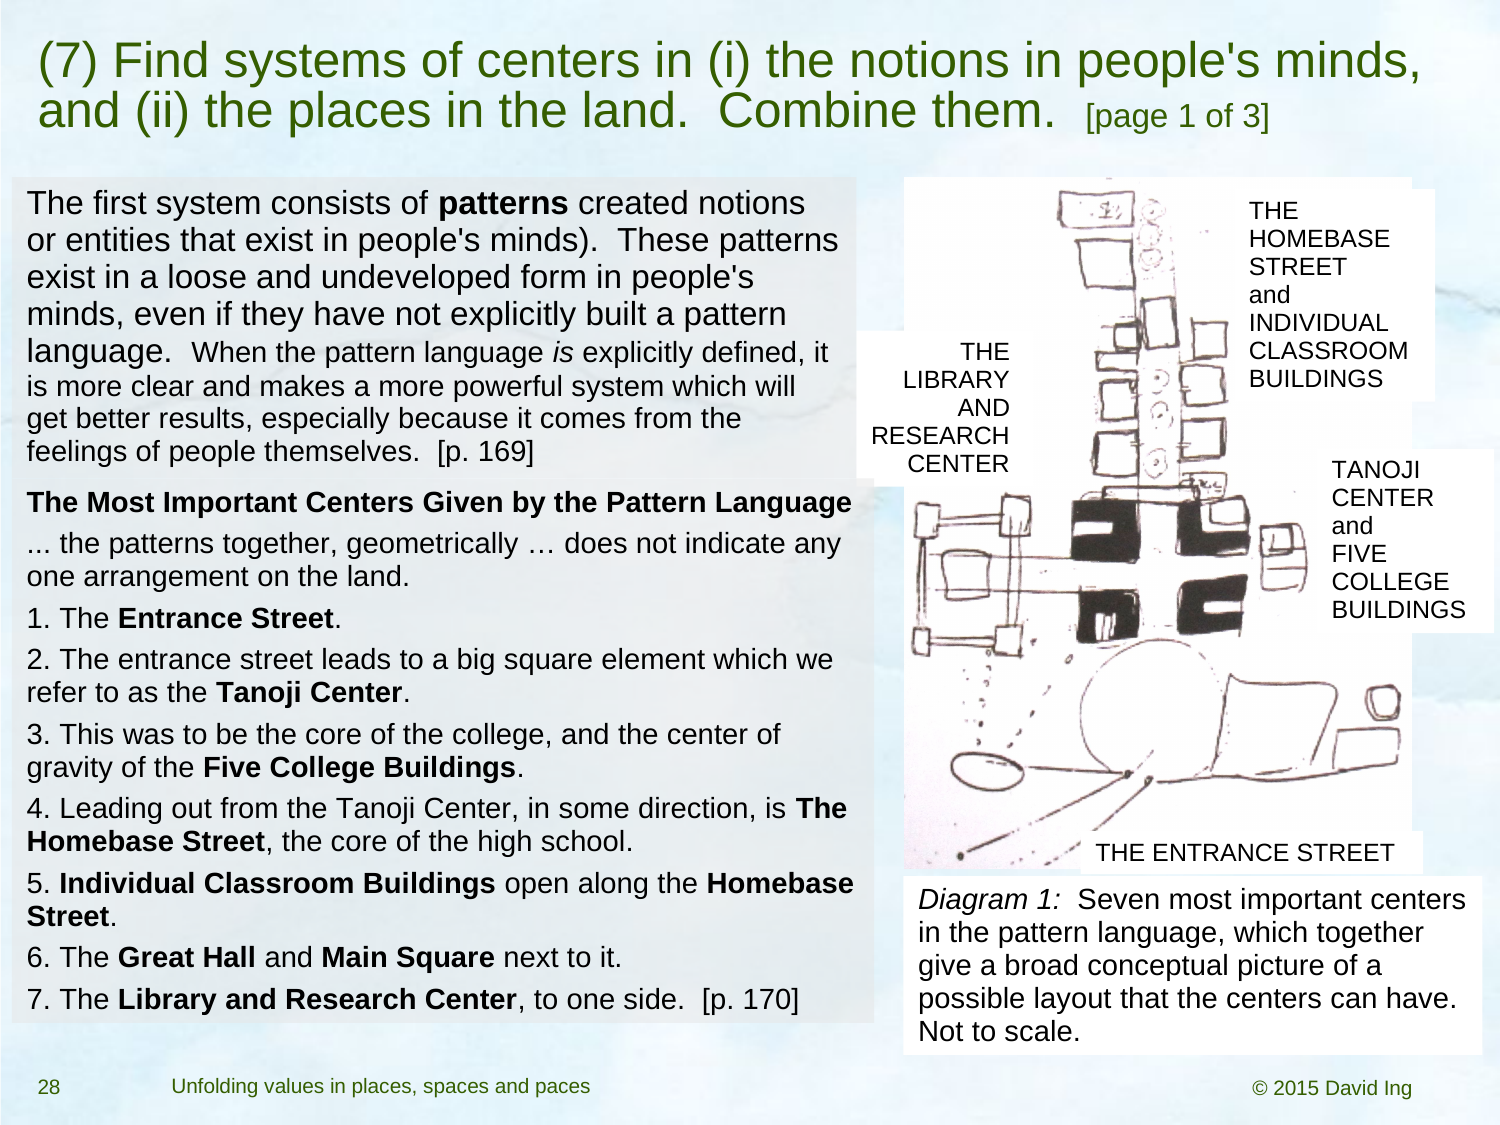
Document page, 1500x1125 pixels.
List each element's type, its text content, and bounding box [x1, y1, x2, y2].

text_box THE LIBRARY AND RESEARCH CENTER [857, 330, 1034, 487]
text_box THE HOMEBASE STREET and INDIVIDUAL CLASSROOM BUILDINGS [1234, 189, 1436, 402]
picture [0, 0, 1500, 1125]
text_box The Most Important Centers Given by the Pattern Language ... the patterns together, geometrically … does not indicate any one arrangement on the land. 1. The Entrance Street. 2. The entrance street leads to a big square element which we refer to as the Tanoji Center. 3. This was to be the core of the college, and the center of gravity of the Five College Buildings. 4. Leading out from the Tanoji Center, in some direction, is The Homebase Street, the core of the high school. 5. Individual Classroom Buildings open along the Homebase Street. 6. The Great Hall and Main Square next to it. 7. The Library and Research Center, to one side. [p. 170] [11, 478, 875, 1023]
title (7) Find systems of centers in (i) the notions in people's minds, and (ii) the places in the land. Combine them. [page 1 of 3] [37, 37, 1463, 236]
text_box Diagram 1: Seven most important centers in the pattern language, which together give a broad conceptual picture of a possible layout that the centers can have. Not to scale. [903, 876, 1483, 1055]
text_box TANOJI CENTER and FIVE COLLEGE BUILDINGS [1316, 448, 1495, 634]
text_box THE ENTRANCE STREET [1080, 830, 1424, 875]
text_box The first system consists of patterns created notions or entities that exist in people's minds). These patterns exist in a loose and undeveloped form in people's minds, even if they have not explicitly built a pattern language. When the pattern language is explicitly defined, it is more clear and makes a more powerful system which will get better results, especially because it comes from the feelings of people themselves. [p. 169] [11, 177, 857, 478]
